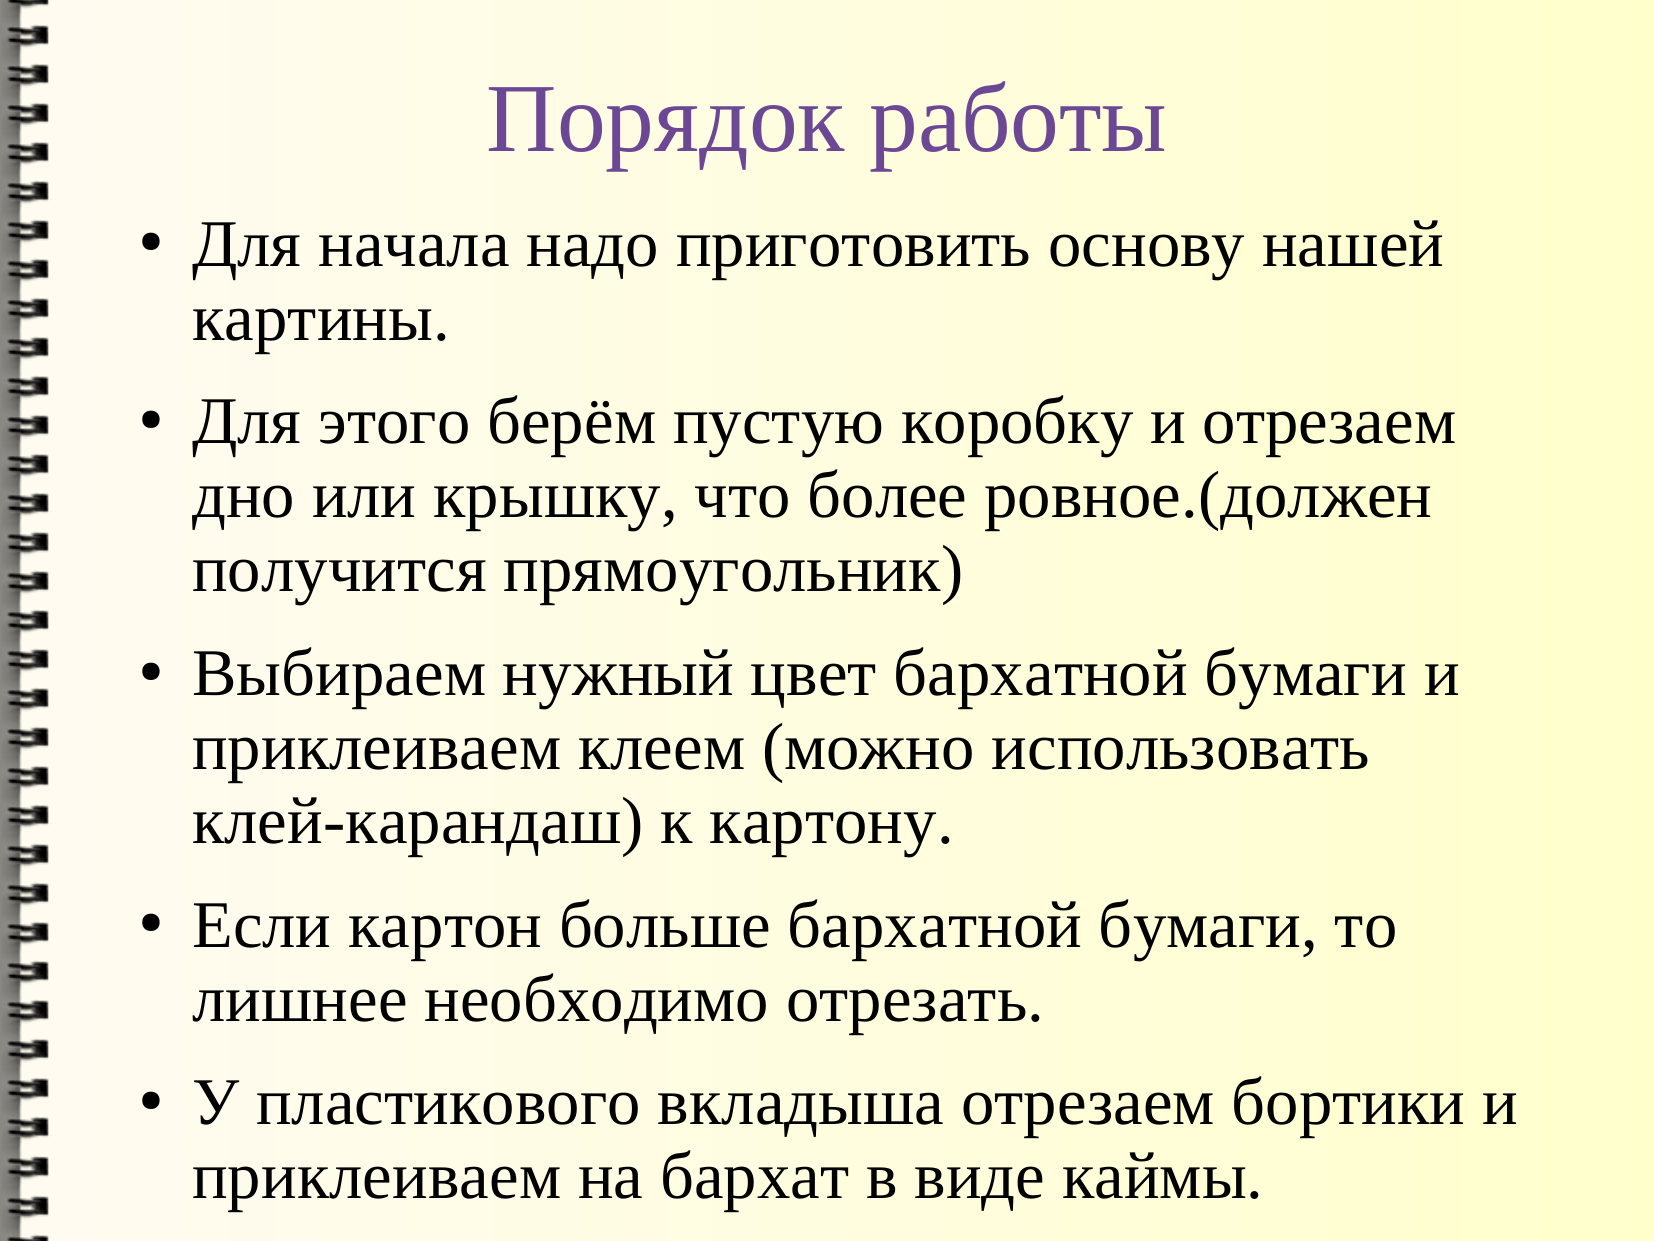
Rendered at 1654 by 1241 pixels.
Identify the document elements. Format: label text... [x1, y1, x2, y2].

list Для начала надо приготовить основу нашей картины. Для этого берём пустую коробку и отрезаем дно или крышку, что более ровное.(должен получится прямоугольник) Выбираем нужный цвет бархатной бумаги и приклеиваем клеем (можно использовать клей-карандаш) к картону. Если картон больше бархатной бумаги, то лишнее необходимо отрезать. У пластикового вкладыша отрезаем бортики и приклеиваем на бархат в виде каймы. [121, 206, 1534, 1229]
title Порядок работы [121, 29, 1534, 206]
picture [0, 0, 1654, 1241]
